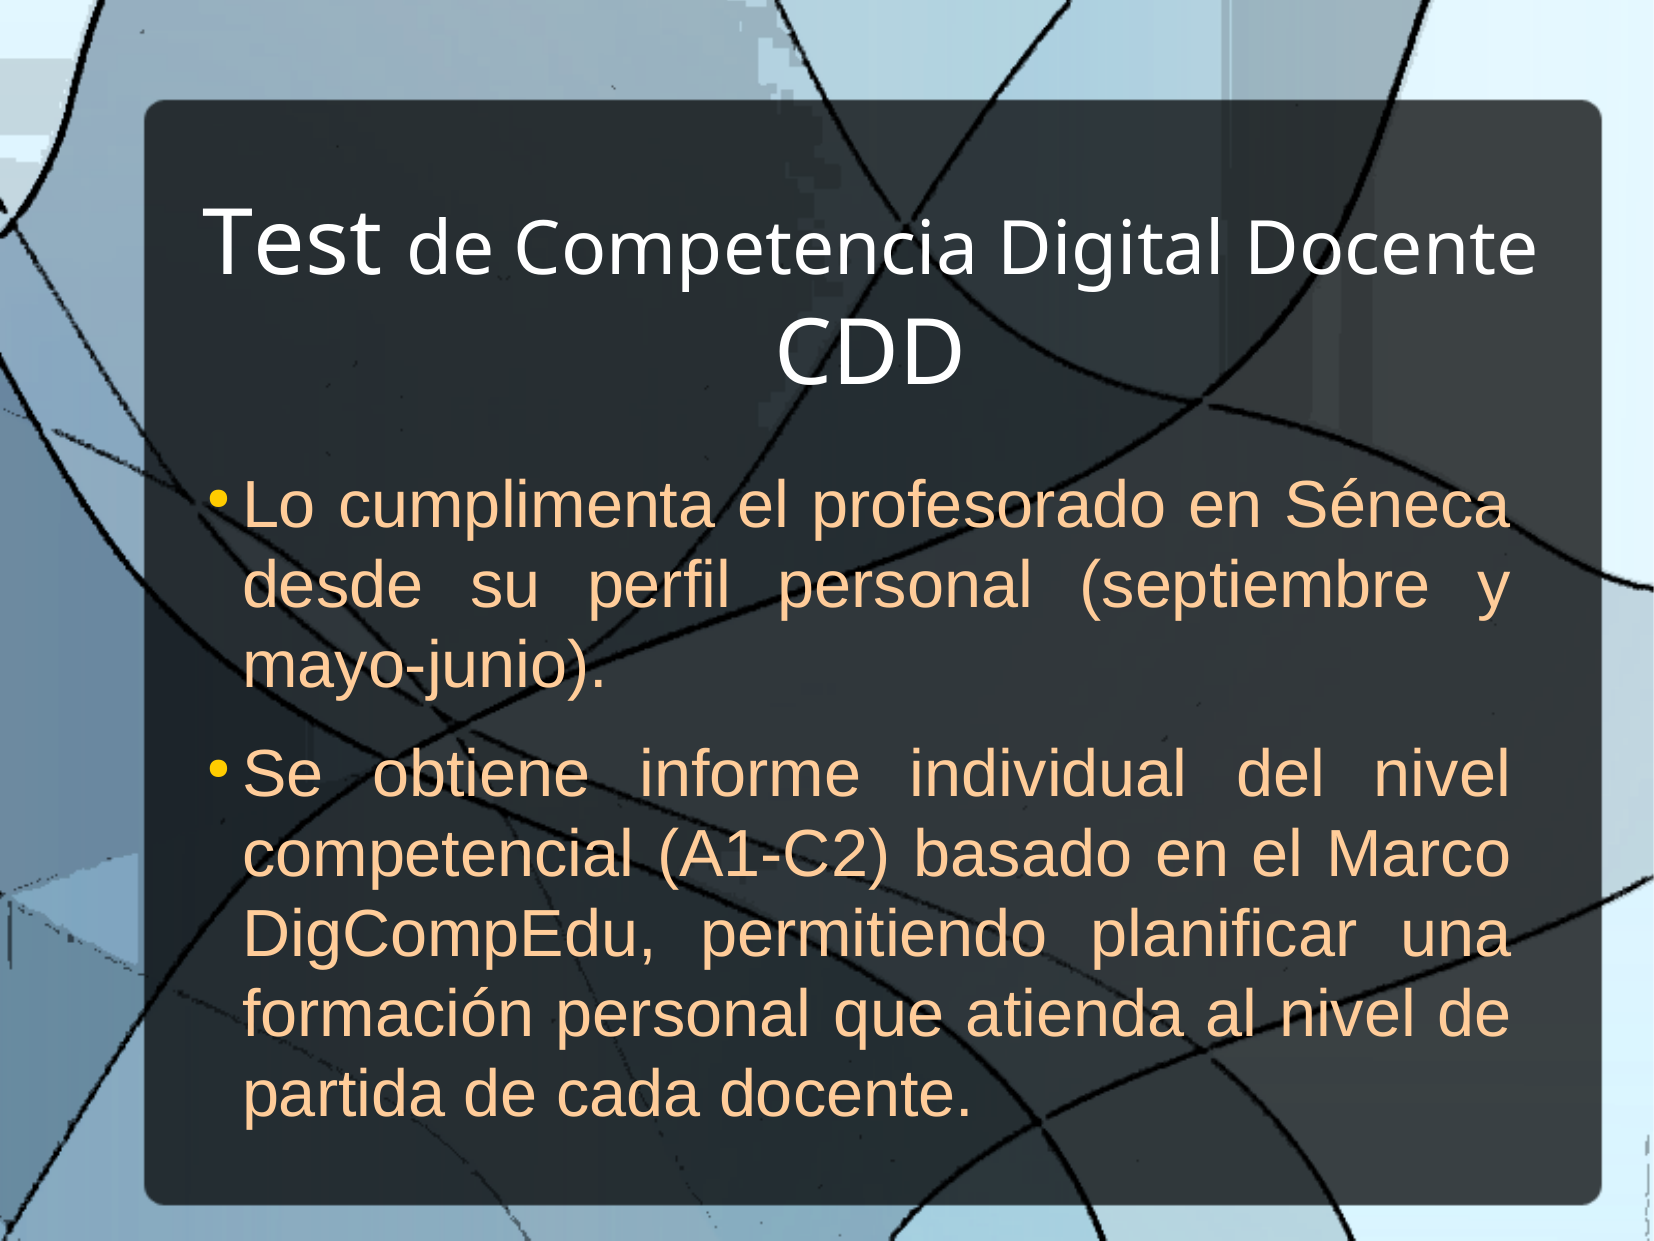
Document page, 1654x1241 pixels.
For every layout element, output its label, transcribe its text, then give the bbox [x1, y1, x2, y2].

title Test de Competencia Digital Docente CDD [159, 183, 1583, 343]
picture [0, 0, 1654, 1241]
list Lo cumplimenta el profesorado en Séneca desde su perfil personal (septiembre y mayo-junio). Se obtiene informe individual del nivel competencial (A1-C2) basado en el Marco DigCompEdu, permitiendo planificar una formación personal que atienda al nivel de partida de cada docente. [206, 460, 1571, 1022]
